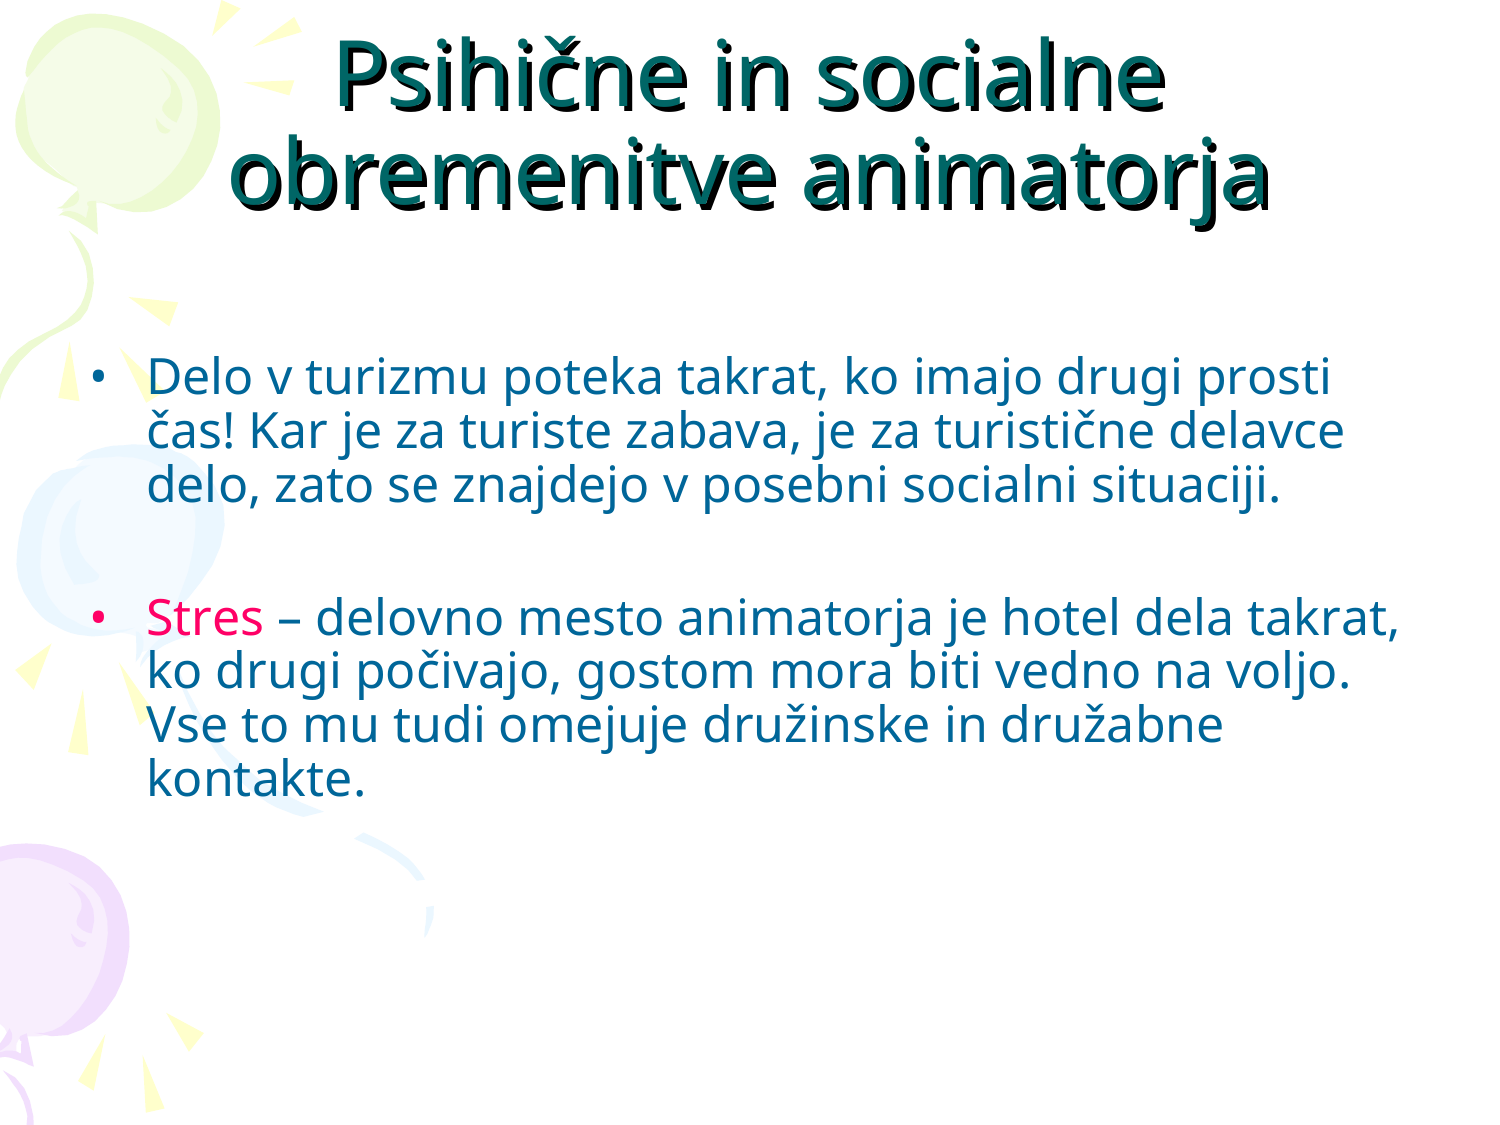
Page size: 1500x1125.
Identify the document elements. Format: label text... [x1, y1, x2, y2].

list Delo v turizmu poteka takrat, ko imajo drugi prosti čas! Kar je za turiste zabava, je za turistične delavce delo, zato se znajdejo v posebni socialni situaciji. Stres – delovno mesto animatorja je hotel dela takrat, ko drugi počivajo, gostom mora biti vedno na voljo. Vse to mu tudi omejuje družinske in družabne kontakte. [75, 262, 1426, 994]
title Psihične in socialne obremenitve animatorja [72, 16, 1426, 233]
